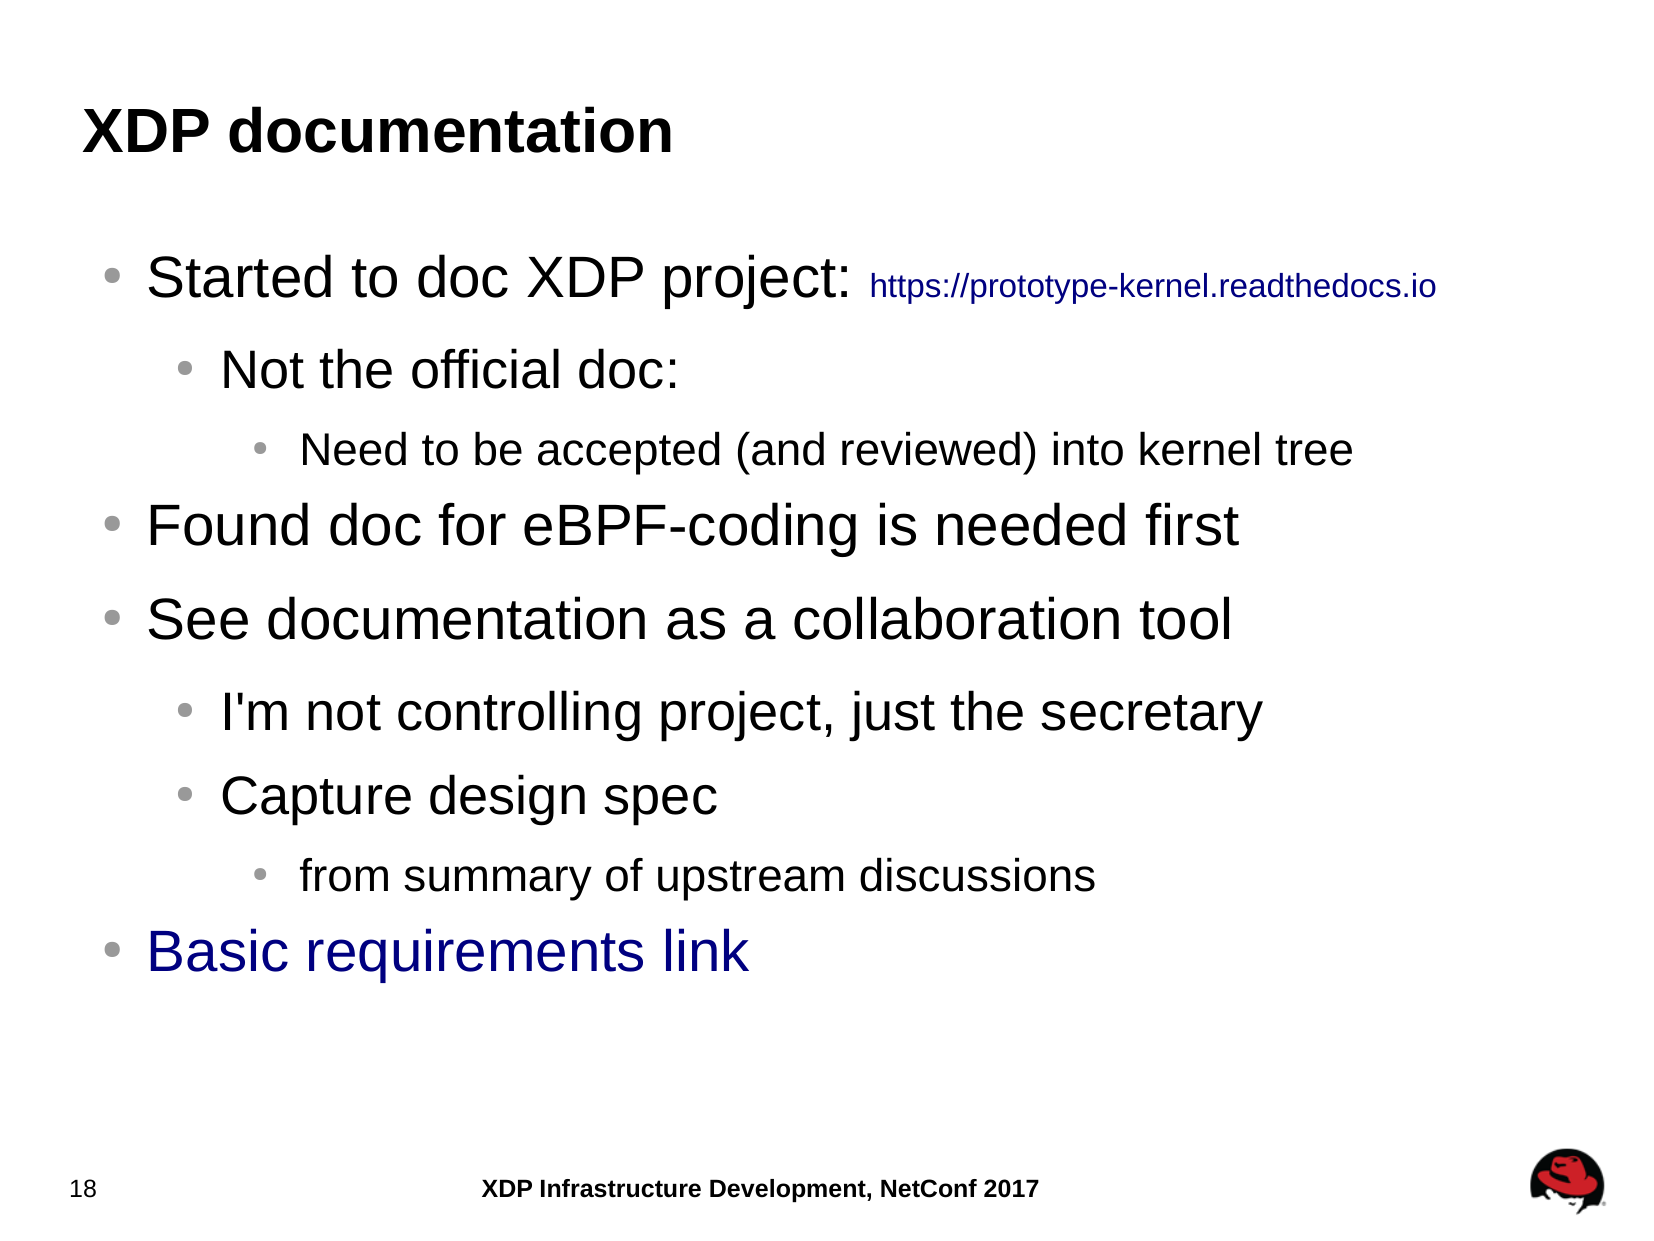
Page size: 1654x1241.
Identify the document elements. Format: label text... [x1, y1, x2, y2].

title XDP documentation [82, 37, 1571, 226]
picture [1529, 1146, 1612, 1224]
list Started to doc XDP project: https://prototype-kernel.readthedocs.io Not the official doc: Need to be accepted (and reviewed) into kernel tree Found doc for eBPF-coding is needed first See documentation as a collaboration tool I'm not controlling project, just the secretary Capture design spec from summary of upstream discussions Basic requirements link [86, 244, 1575, 1039]
